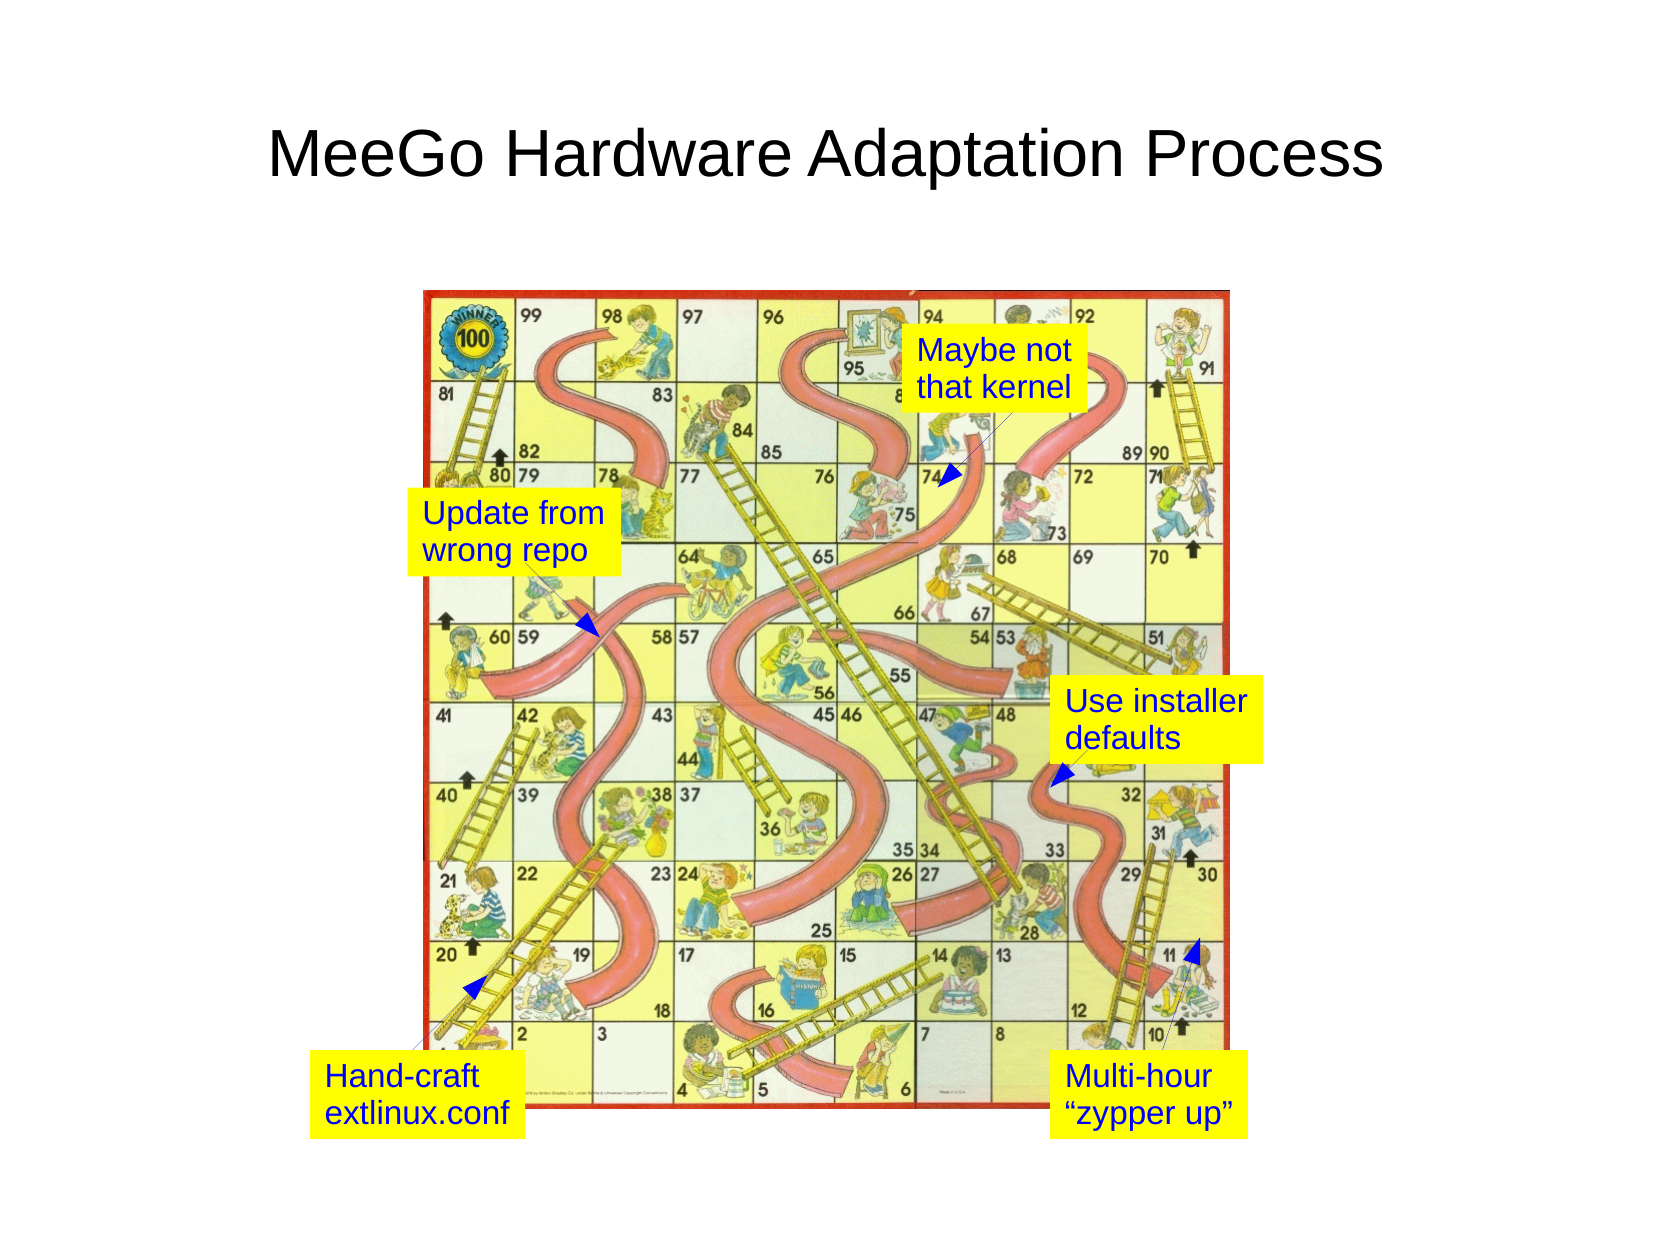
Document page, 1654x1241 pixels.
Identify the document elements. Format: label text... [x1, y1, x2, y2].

text_box Update from wrong repo [407, 487, 622, 577]
text_box Hand-craft extlinux.conf [309, 1050, 526, 1139]
text_box Multi-hour “zypper up” [1050, 1050, 1248, 1139]
title MeeGo Hardware Adaptation Process [82, 49, 1571, 257]
picture [423, 290, 1230, 1109]
text_box Use installer defaults [1050, 675, 1263, 764]
text_box Maybe not that kernel [901, 323, 1088, 413]
